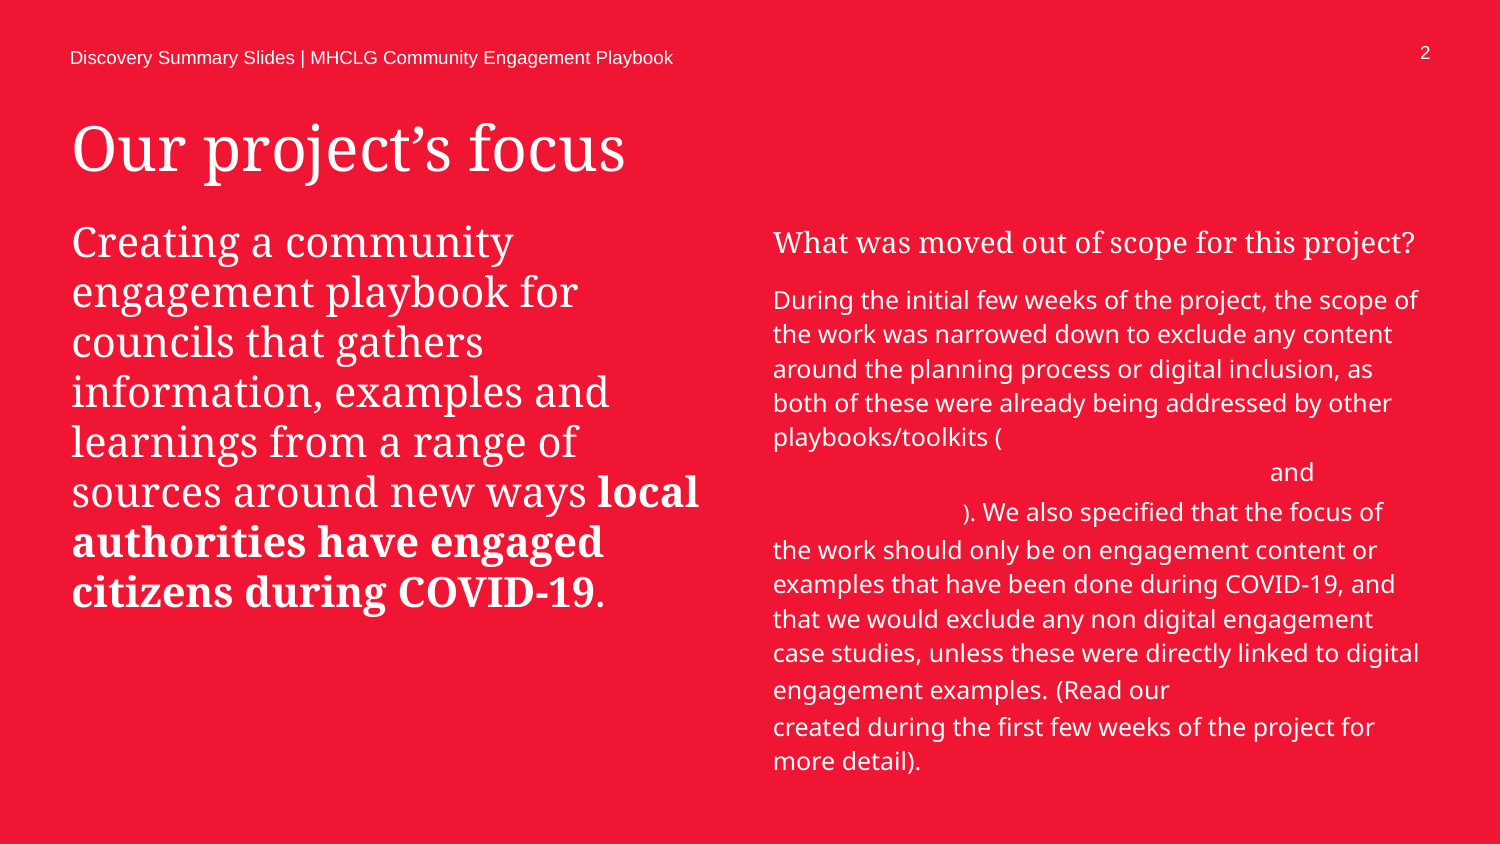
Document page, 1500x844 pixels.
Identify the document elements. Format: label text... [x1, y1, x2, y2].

text_box What was moved out of scope for this project? During the initial few weeks of the project, the scope of the work was narrowed down to exclude any content around the planning process or digital inclusion, as both of these were already being addressed by other playbooks/toolkits (Inclusive Digital Place-based Engagement and Digital Inclusion). We also specified that the focus of the work should only be on engagement content or examples that have been done during COVID-19, and that we would exclude any non digital engagement case studies, unless these were directly linked to digital engagement examples. (Read our scope agreement created during the first few weeks of the project for more detail). [772, 217, 1427, 773]
text_box 2 [1405, 25, 1446, 79]
text_box Our project’s focus [71, 93, 773, 199]
text_box Discovery Summary Slides | MHCLG Community Engagement Playbook [69, 45, 1218, 69]
text_box Creating a community engagement playbook for councils that gathers information, examples and learnings from a range of sources around new ways local authorities have engaged citizens during COVID-19. [71, 213, 726, 769]
